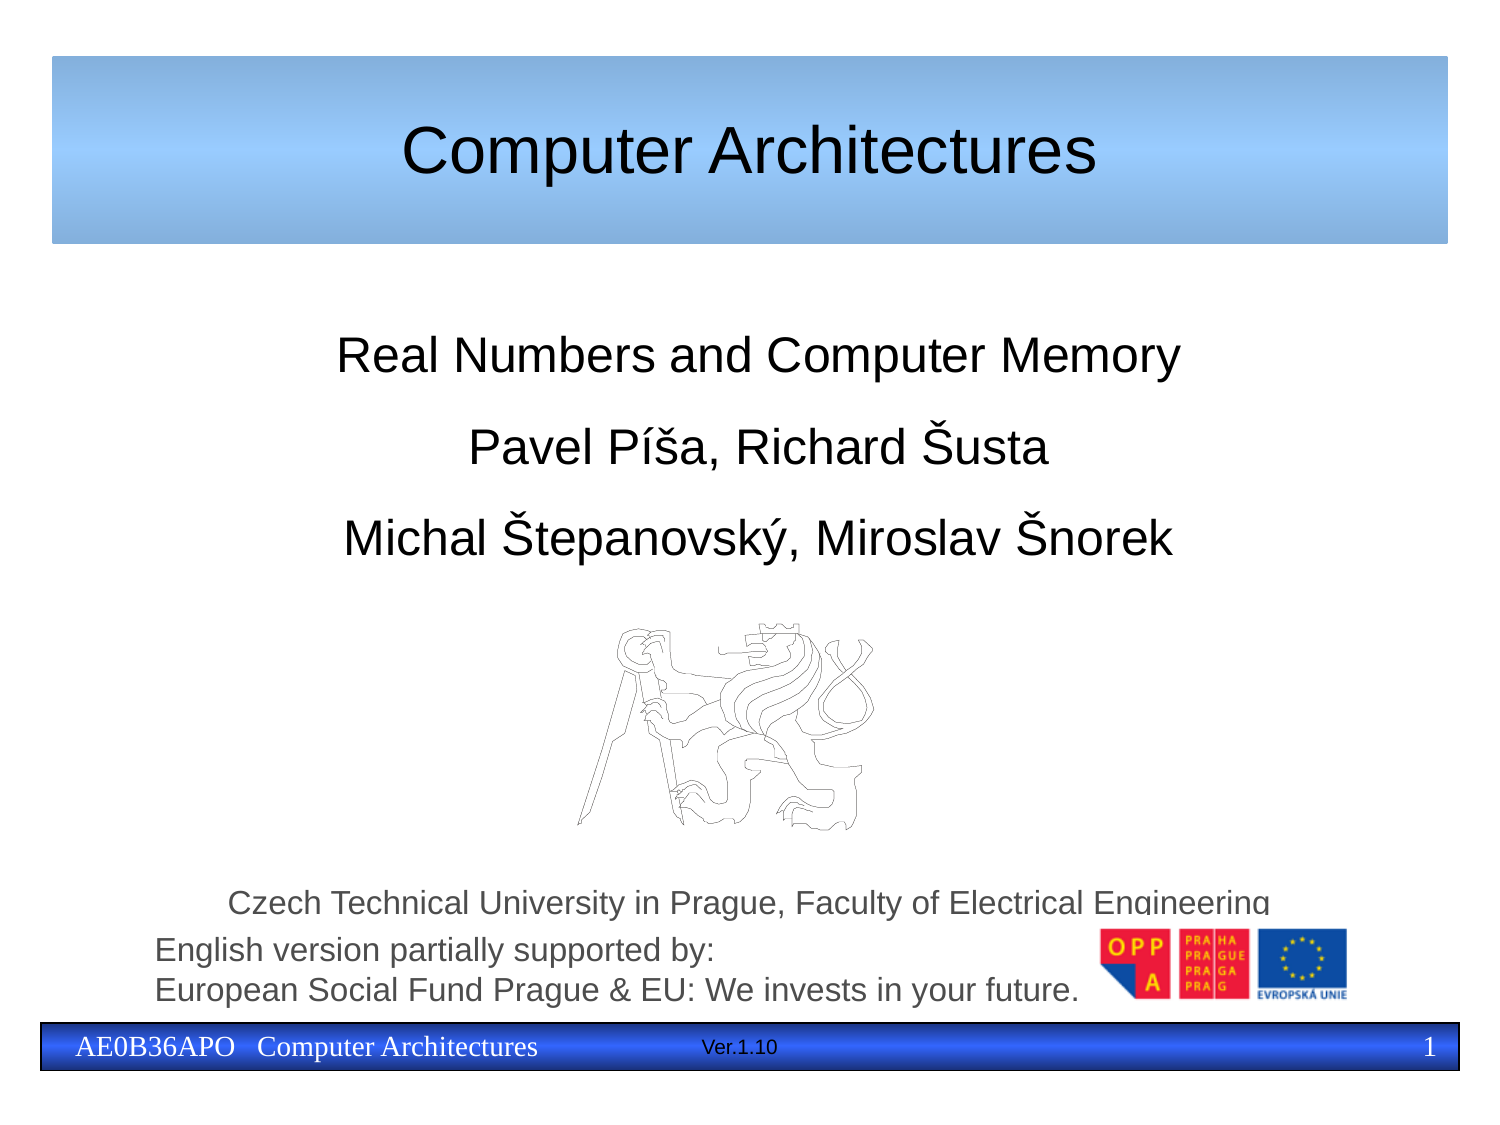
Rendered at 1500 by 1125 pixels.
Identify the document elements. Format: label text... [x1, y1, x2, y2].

chart [574, 620, 879, 837]
text_box English version partially supported by: European Social Fund Prague & EU: We invests in your future. [139, 920, 1140, 1016]
picture [1087, 915, 1361, 1013]
text_box Czech Technical University in Prague, Faculty of Electrical Engineering [199, 873, 1301, 920]
text_box Ver.1.10 [686, 1028, 805, 1065]
text_box Real Numbers and Computer Memory Pavel Píša, Richard Šusta Michal Štepanovský, Miroslav Šnorek [53, 315, 1447, 574]
title Computer Architectures [52, 56, 1448, 244]
